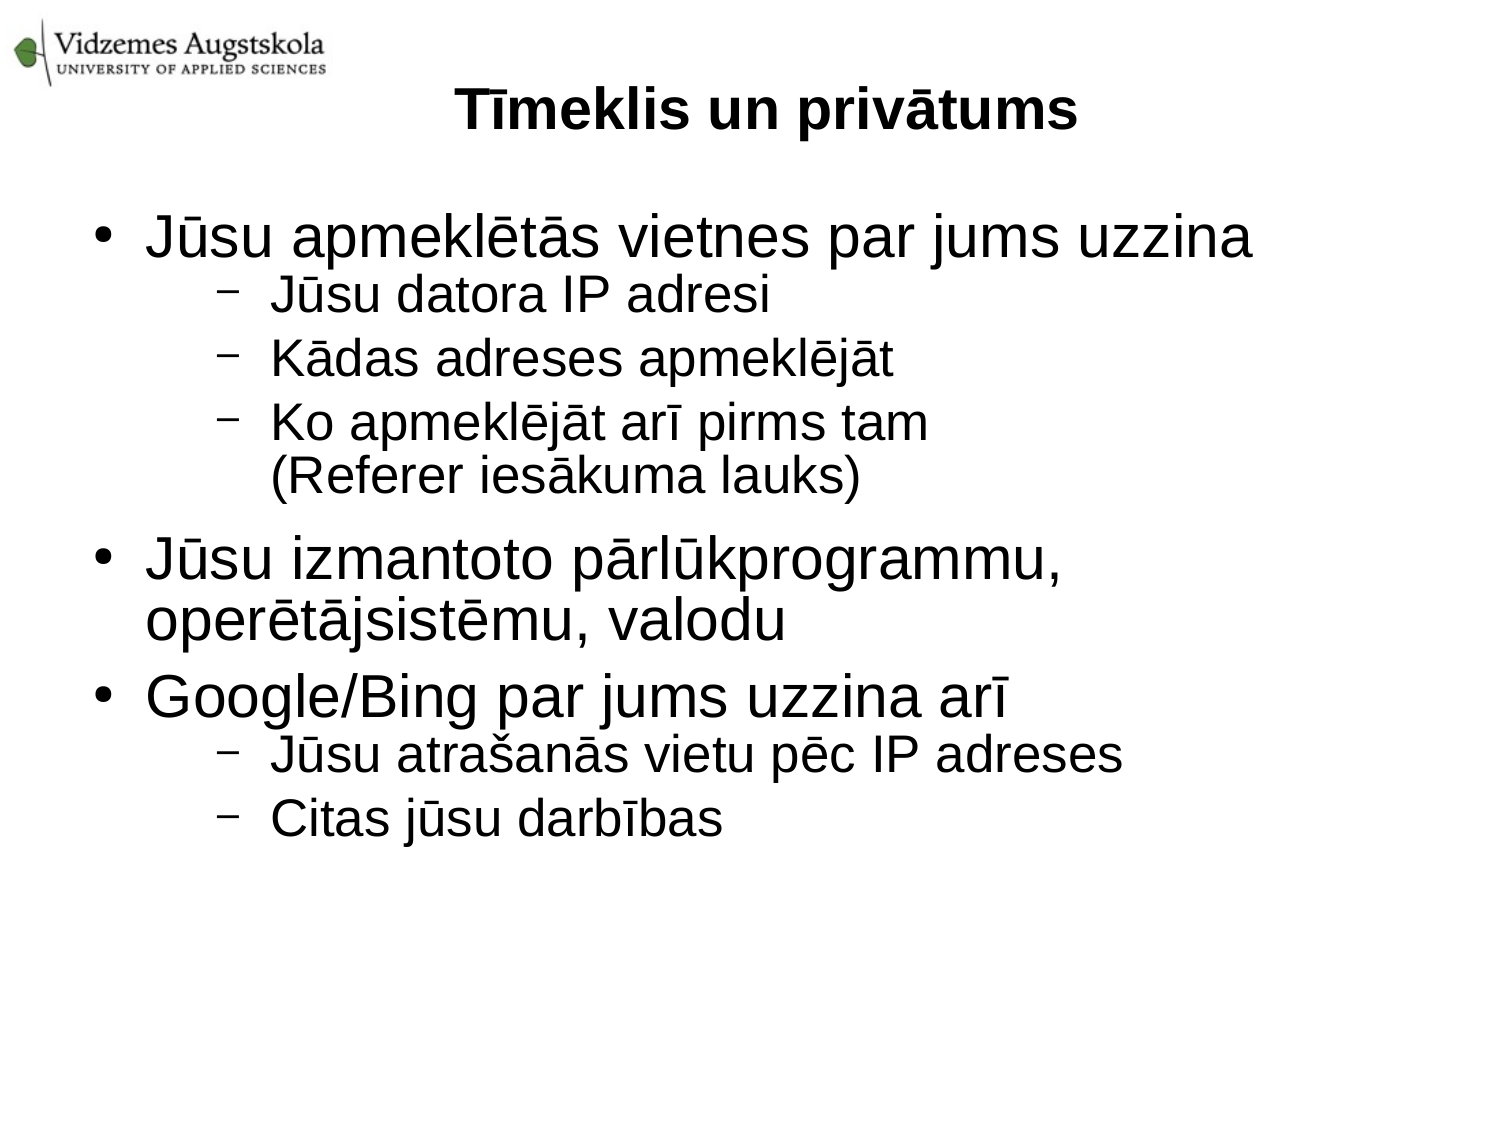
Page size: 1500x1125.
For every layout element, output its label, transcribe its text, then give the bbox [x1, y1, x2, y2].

title Tīmeklis un privātums [75, 44, 1425, 177]
list Jūsu apmeklētās vietnes par jums uzzina Jūsu datora IP adresi Kādas adreses apmeklējāt Ko apmeklējāt arī pirms tam (Referer iesākuma lauks) Jūsu izmantoto pārlūkprogrammu, operētājsistēmu, valodu Google/Bing par jums uzzina arī Jūsu atrašanās vietu pēc IP adreses Citas jūsu darbības [75, 204, 1395, 1075]
picture [5, 2, 334, 102]
